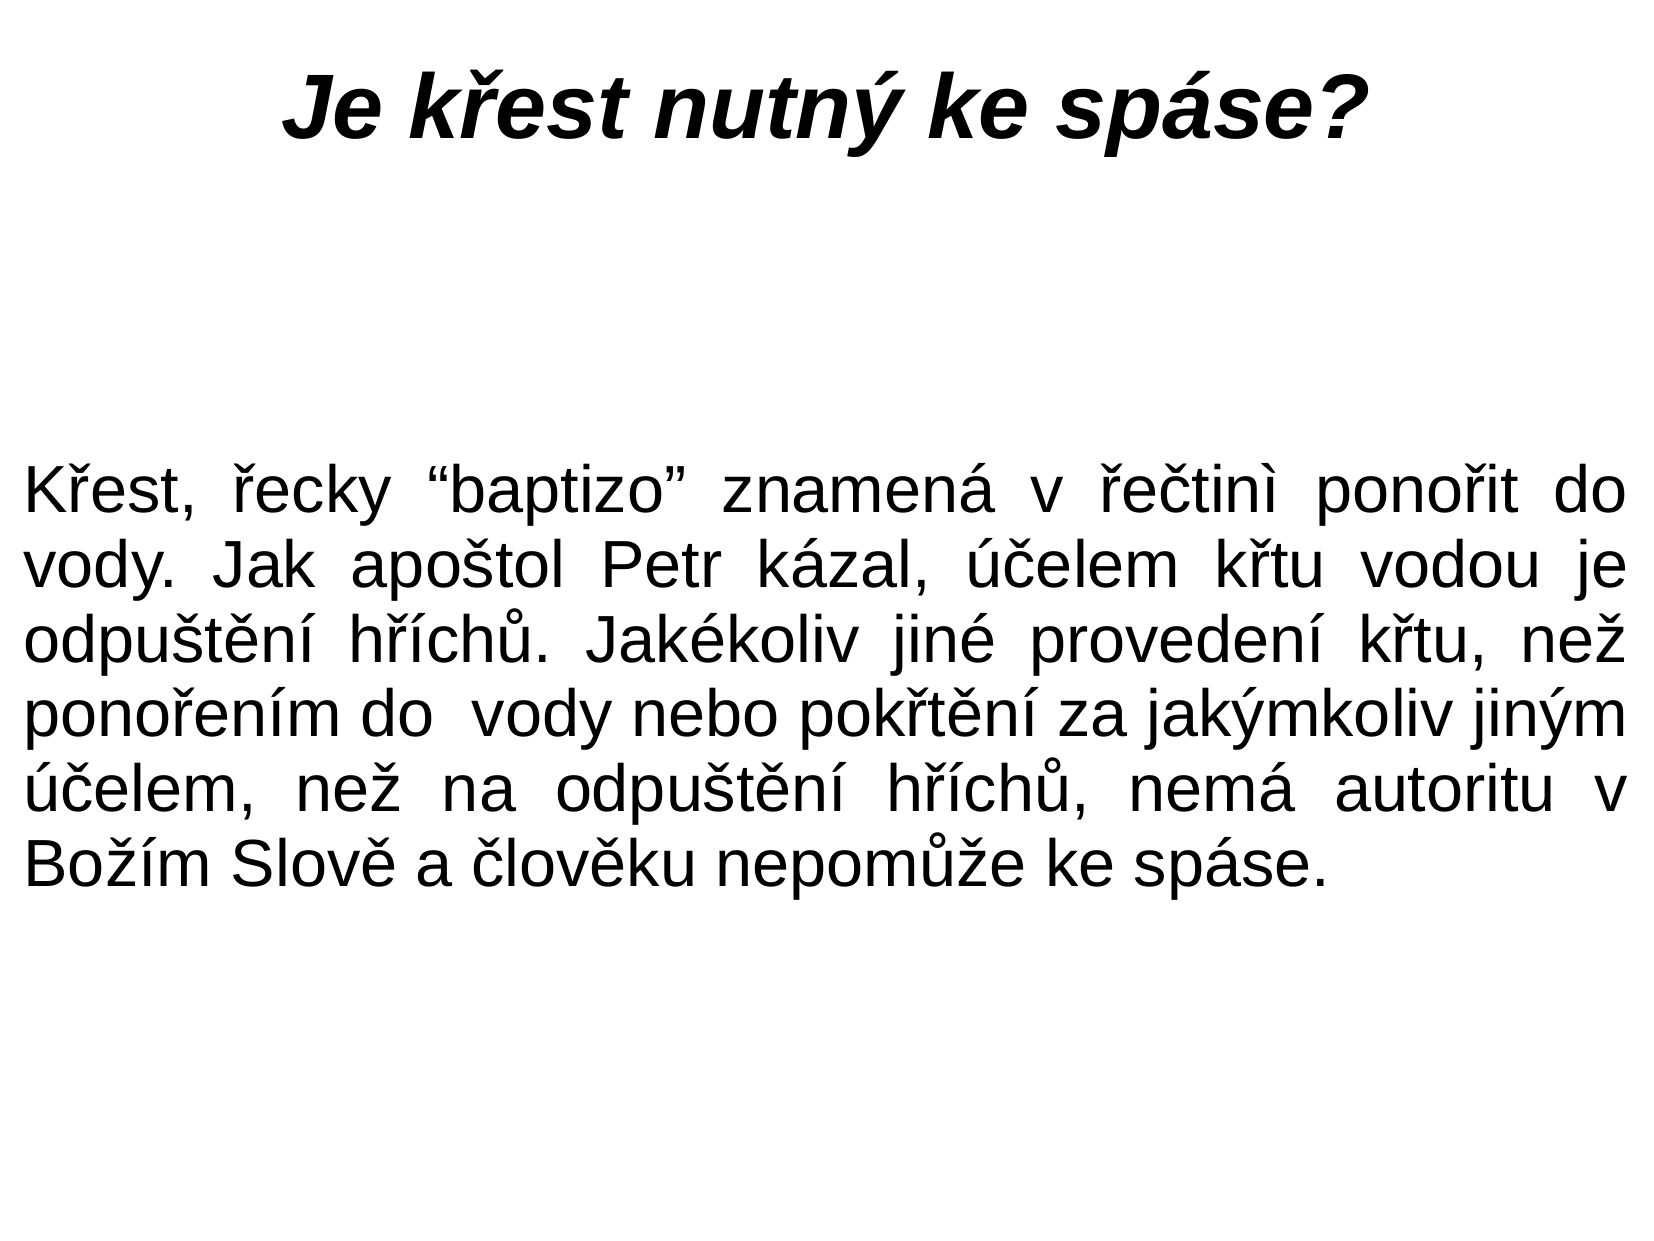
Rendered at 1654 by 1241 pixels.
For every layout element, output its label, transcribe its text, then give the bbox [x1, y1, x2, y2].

subtitle Křest, řecky “baptizo” znamená v řečtinì ponořit do vody. Jak apoštol Petr kázal, účelem křtu vodou je odpuštění hříchů. Jakékoliv jiné provedení křtu, než ponořením do vody nebo pokřtění za jakýmkoliv jiným účelem, než na odpuštění hříchů, nemá autoritu v Božím Slově a člověku nepomůže ke spáse. [23, 0, 1630, 1241]
